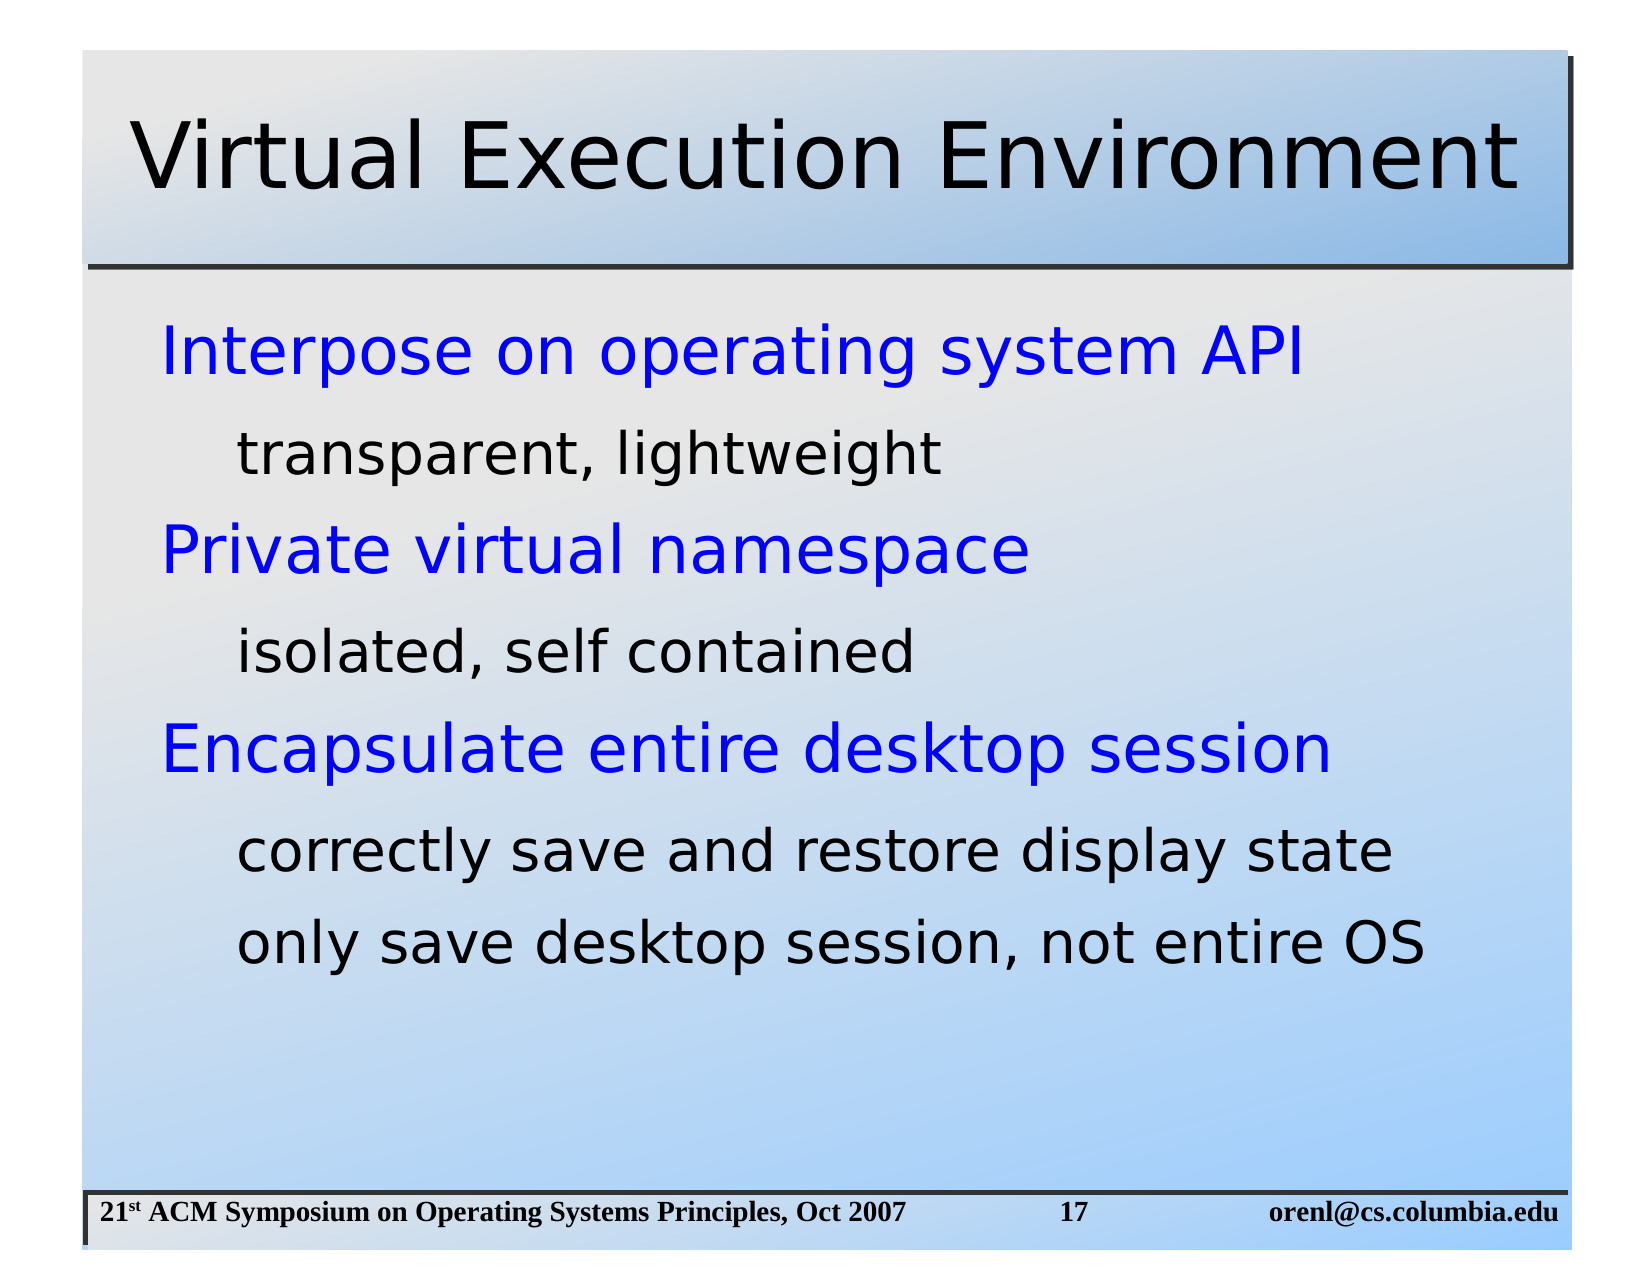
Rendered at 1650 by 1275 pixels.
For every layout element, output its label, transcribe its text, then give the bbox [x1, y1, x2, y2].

list Interpose on operating system API transparent, lightweight Private virtual namespace isolated, self contained Encapsulate entire desktop session correctly save and restore display state only save desktop session, not entire OS [82, 298, 1568, 1140]
title Virtual Execution Environment [82, 58, 1568, 257]
